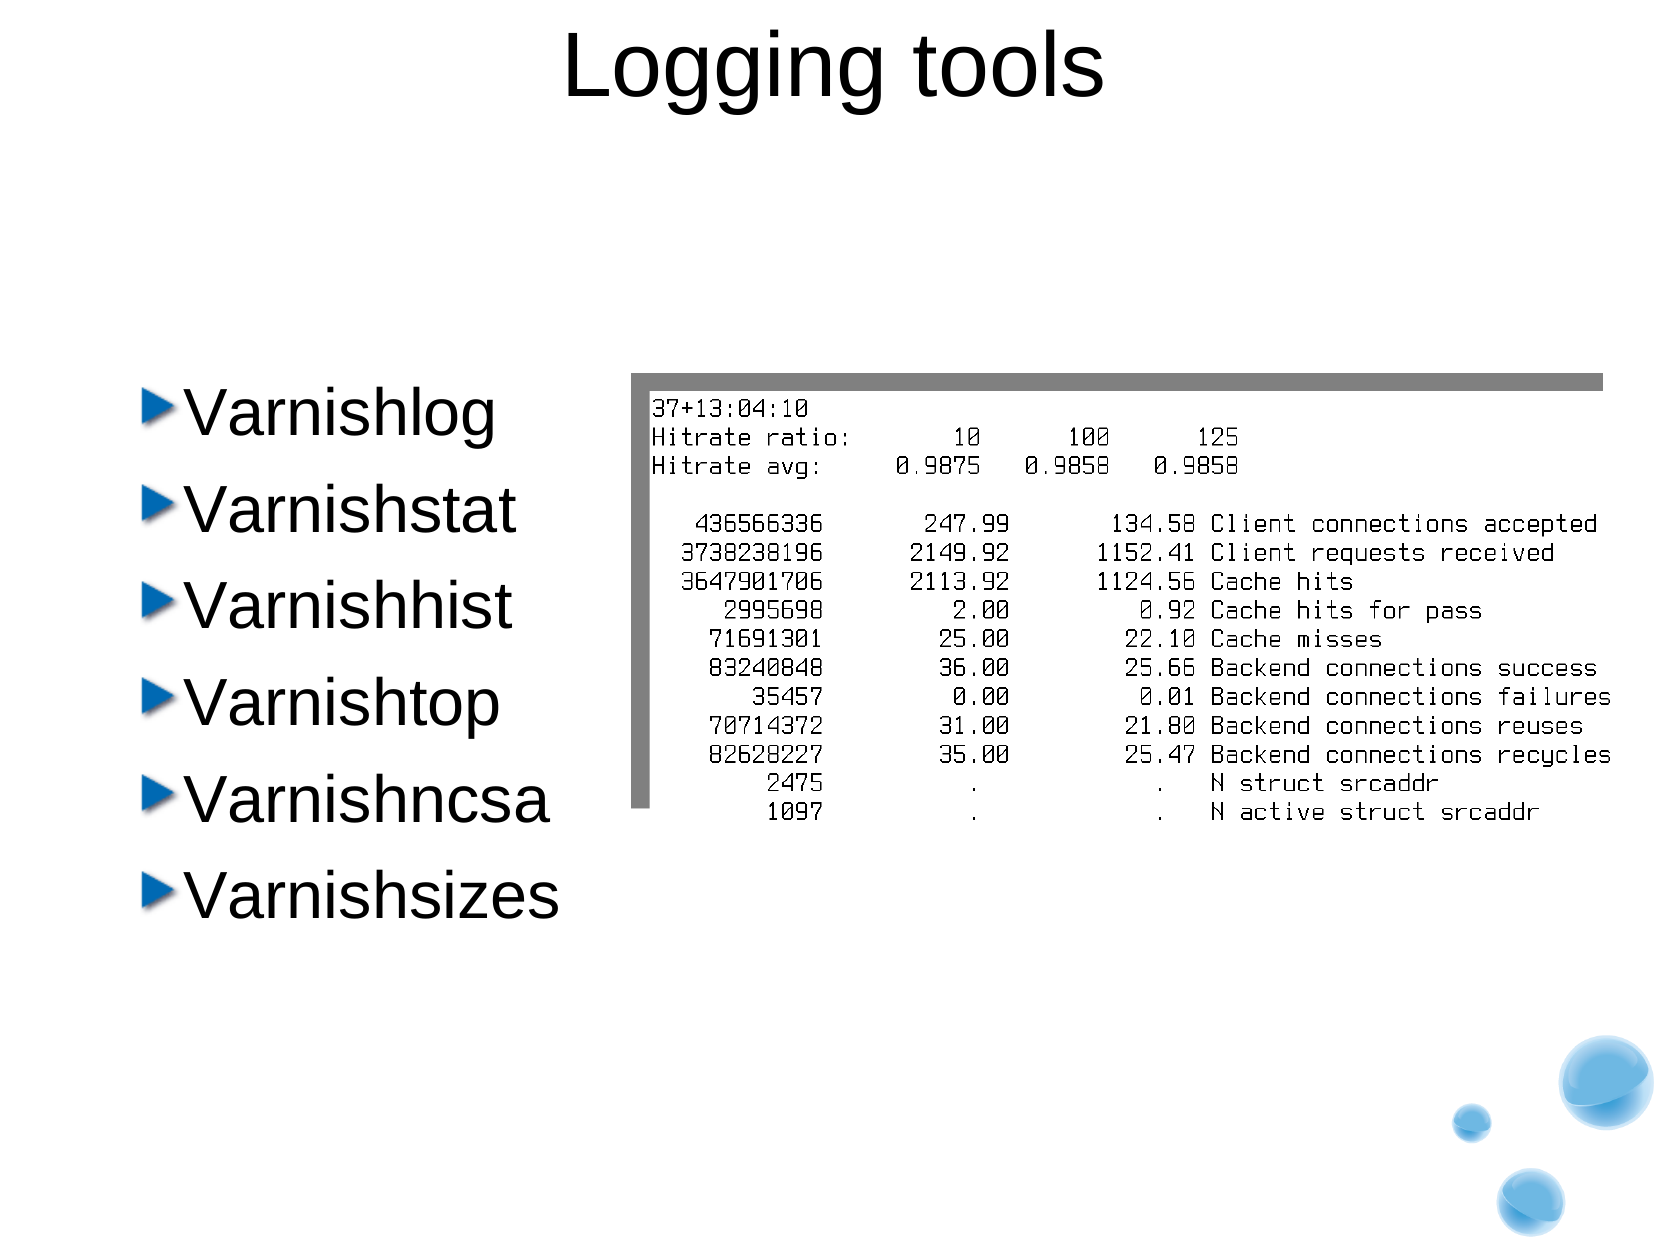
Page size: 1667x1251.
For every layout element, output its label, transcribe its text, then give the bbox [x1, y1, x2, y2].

list Varnishlog Varnishstat Varnishhist Varnishtop Varnishncsa Varnishsizes [124, 360, 816, 1187]
title Logging tools [126, 0, 1542, 221]
picture [649, 360, 1654, 1238]
